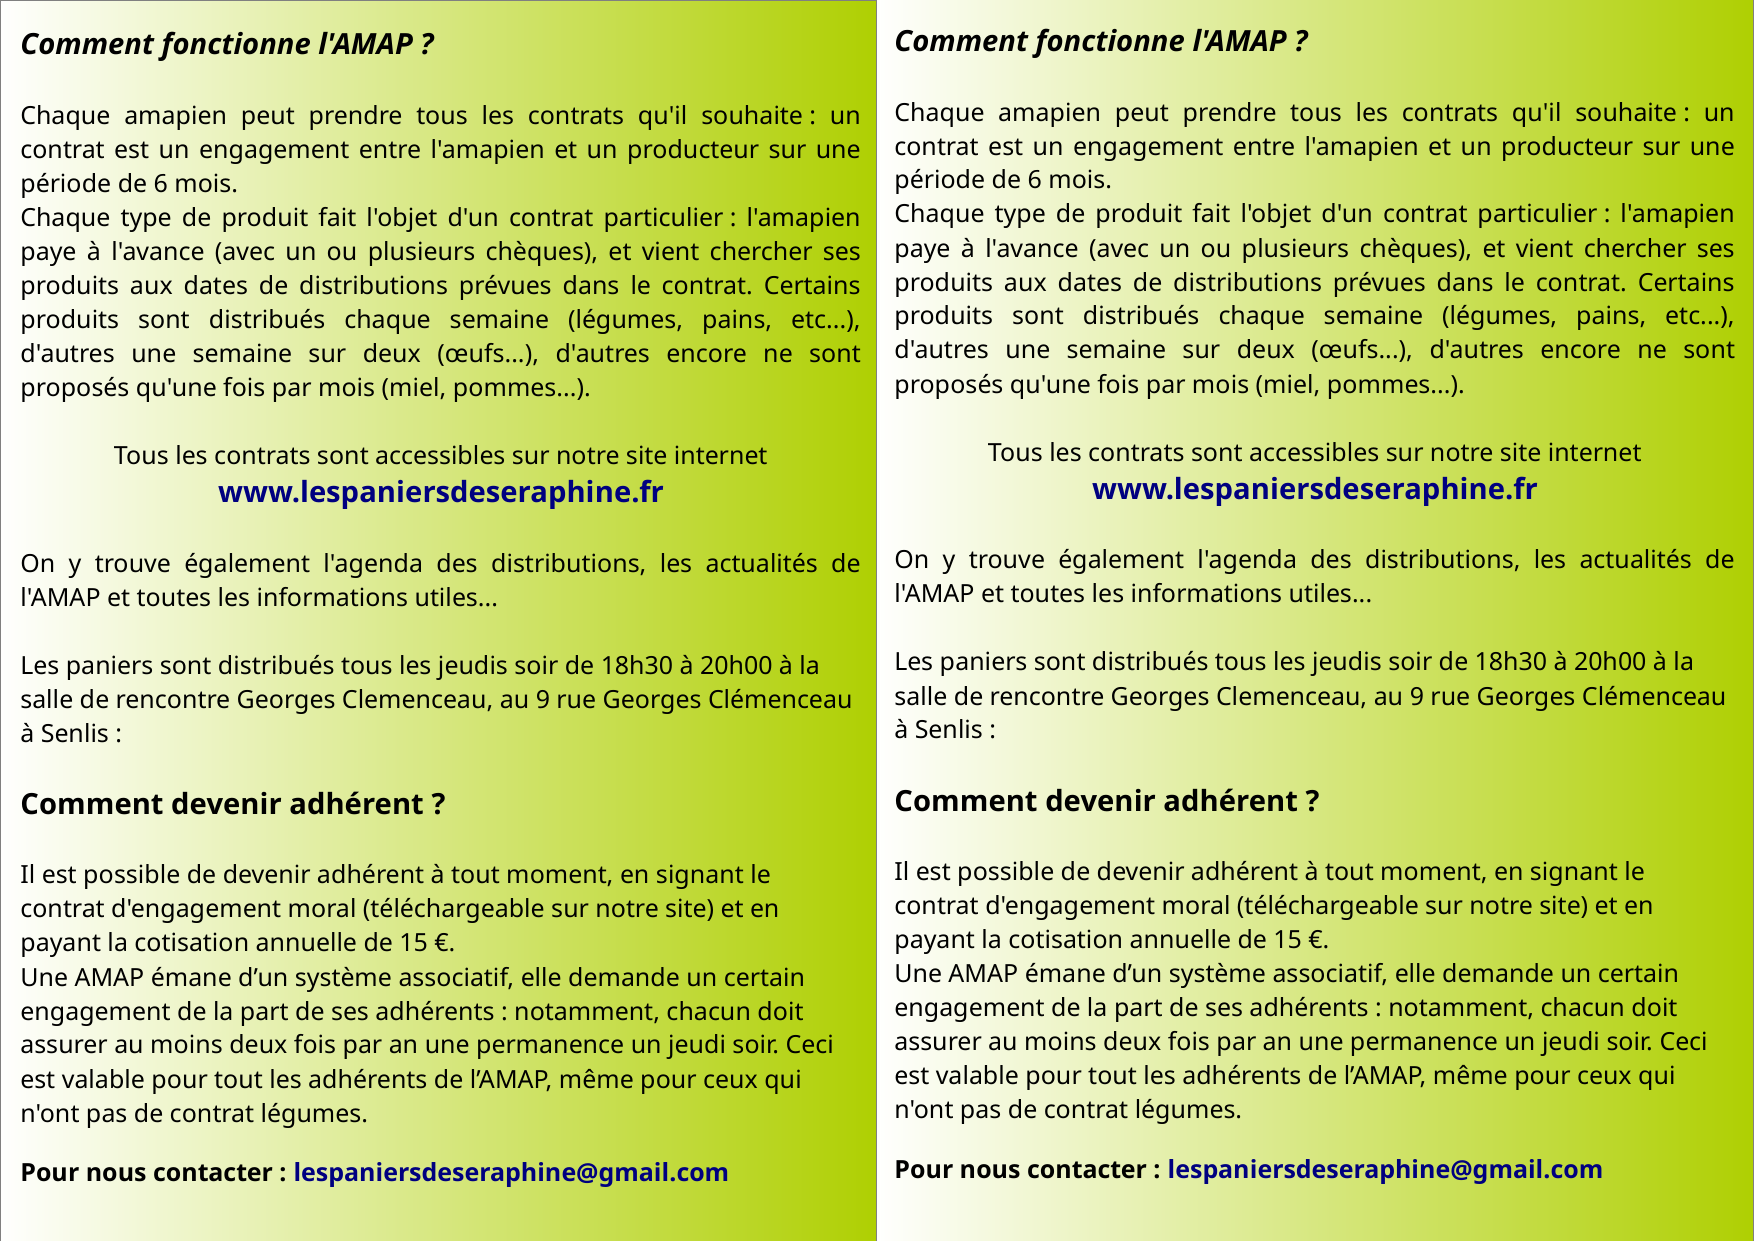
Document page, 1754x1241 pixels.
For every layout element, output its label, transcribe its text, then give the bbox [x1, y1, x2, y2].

text_box Comment fonctionne l'AMAP ? Chaque amapien peut prendre tous les contrats qu'il souhaite : un contrat est un engagement entre l'amapien et un producteur sur une période de 6 mois. Chaque type de produit fait l'objet d'un contrat particulier : l'amapien paye à l'avance (avec un ou plusieurs chèques), et vient chercher ses produits aux dates de distributions prévues dans le contrat. Certains produits sont distribués chaque semaine (légumes, pains, etc...), d'autres une semaine sur deux (œufs...), d'autres encore ne sont proposés qu'une fois par mois (miel, pommes...). Tous les contrats sont accessibles sur notre site internet www.lespaniersdeseraphine.fr On y trouve également l'agenda des distributions, les actualités de l'AMAP et toutes les informations utiles... Les paniers sont distribués tous les jeudis soir de 18h30 à 20h00 à la salle de rencontre Georges Clemenceau, au 9 rue Georges Clémenceau à Senlis : Comment devenir adhérent ? Il est possible de devenir adhérent à tout moment, en signant le contrat d'engagement moral (téléchargeable sur notre site) et en payant la cotisation annuelle de 15 €. Une AMAP émane d’un système associatif, elle demande un certain engagement de la part de ses adhérents : notamment, chacun doit assurer au moins deux fois par an une permanence un jeudi soir. Ceci est valable pour tout les adhérents de l’AMAP, même pour ceux qui n'ont pas de contrat légumes. Pour nous contacter : lespaniersdeseraphine@gmail.com [20, 23, 863, 1223]
text_box [0, 0, 1754, 1241]
text_box Comment fonctionne l'AMAP ? Chaque amapien peut prendre tous les contrats qu'il souhaite : un contrat est un engagement entre l'amapien et un producteur sur une période de 6 mois. Chaque type de produit fait l'objet d'un contrat particulier : l'amapien paye à l'avance (avec un ou plusieurs chèques), et vient chercher ses produits aux dates de distributions prévues dans le contrat. Certains produits sont distribués chaque semaine (légumes, pains, etc...), d'autres une semaine sur deux (œufs...), d'autres encore ne sont proposés qu'une fois par mois (miel, pommes...). Tous les contrats sont accessibles sur notre site internet www.lespaniersdeseraphine.fr On y trouve également l'agenda des distributions, les actualités de l'AMAP et toutes les informations utiles... Les paniers sont distribués tous les jeudis soir de 18h30 à 20h00 à la salle de rencontre Georges Clemenceau, au 9 rue Georges Clémenceau à Senlis : Comment devenir adhérent ? Il est possible de devenir adhérent à tout moment, en signant le contrat d'engagement moral (téléchargeable sur notre site) et en payant la cotisation annuelle de 15 €. Une AMAP émane d’un système associatif, elle demande un certain engagement de la part de ses adhérents : notamment, chacun doit assurer au moins deux fois par an une permanence un jeudi soir. Ceci est valable pour tout les adhérents de l’AMAP, même pour ceux qui n'ont pas de contrat légumes. Pour nous contacter : lespaniersdeseraphine@gmail.com [894, 20, 1737, 1220]
